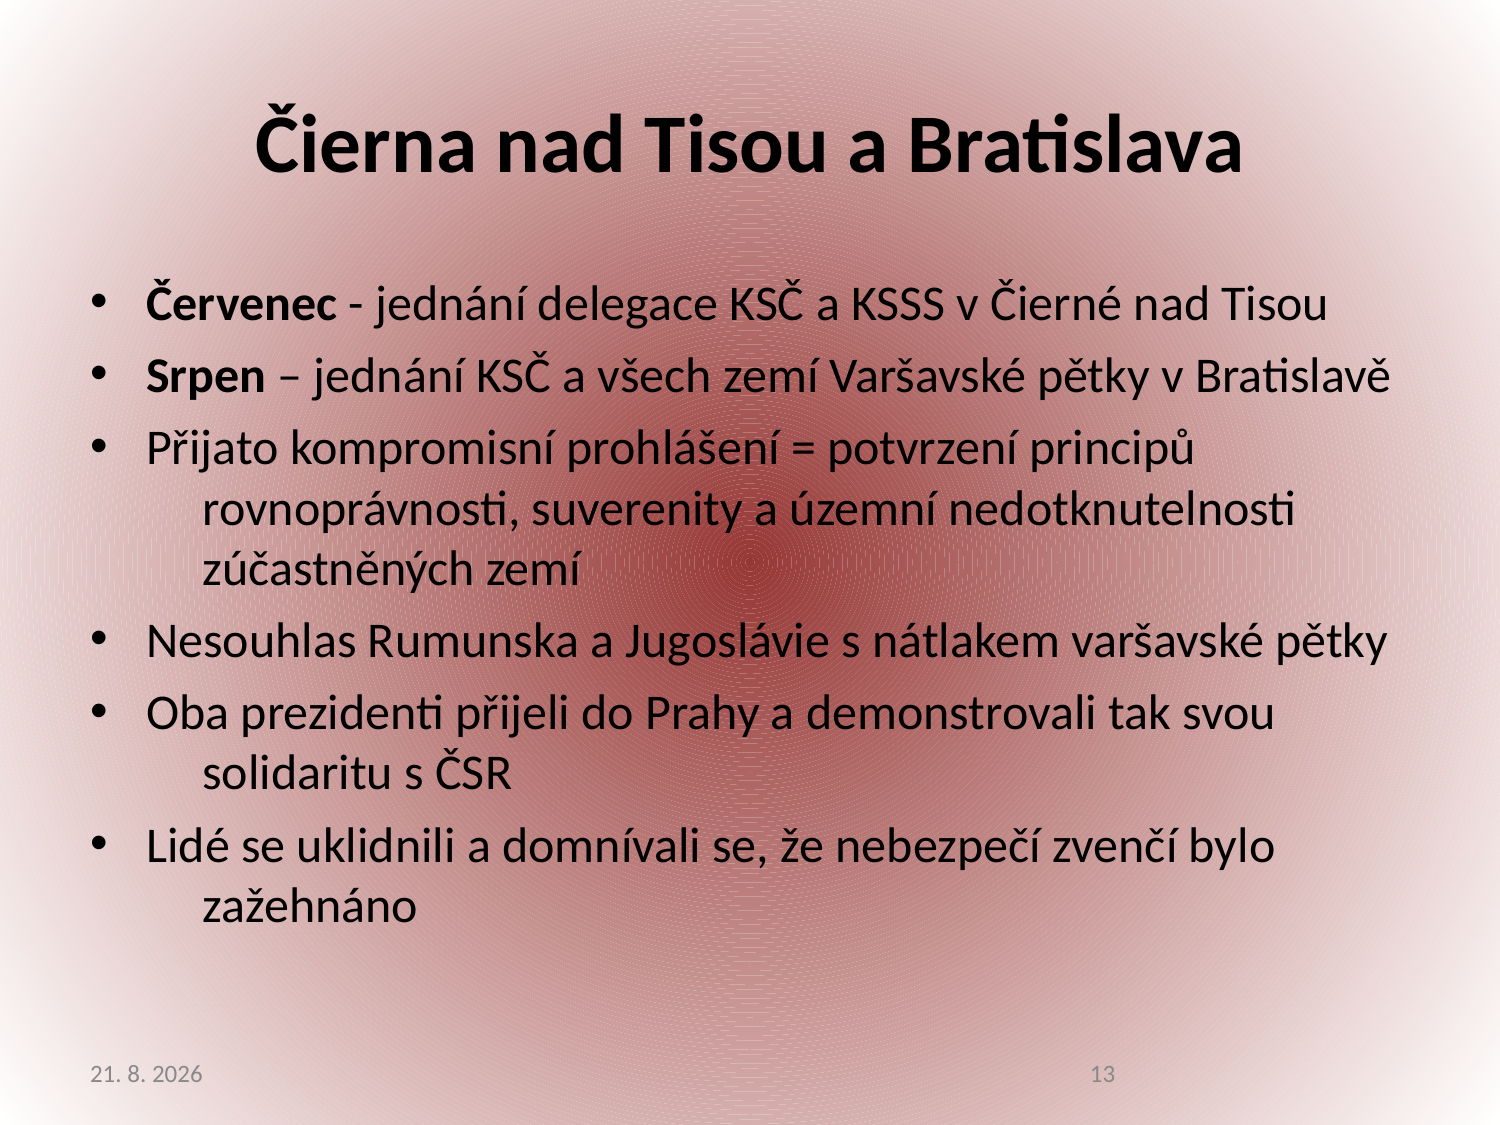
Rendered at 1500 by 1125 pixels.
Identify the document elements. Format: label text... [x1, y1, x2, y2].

list Červenec - jednání delegace KSČ a KSSS v Čierné nad Tisou Srpen – jednání KSČ a všech zemí Varšavské pětky v Bratislavě Přijato kompromisní prohlášení = potvrzení principů rovnoprávnosti, suverenity a územní nedotknutelnosti zúčastněných zemí Nesouhlas Rumunska a Jugoslávie s nátlakem varšavské pětky Oba prezidenti přijeli do Prahy a demonstrovali tak svou solidaritu s ČSR Lidé se uklidnili a domnívali se, že nebezpečí zvenčí bylo zažehnáno [75, 262, 1426, 1005]
title Čierna nad Tisou a Bratislava [75, 45, 1426, 233]
text_box 9.6.2013 [75, 1042, 426, 1103]
text_box 13 [1074, 1042, 1426, 1103]
